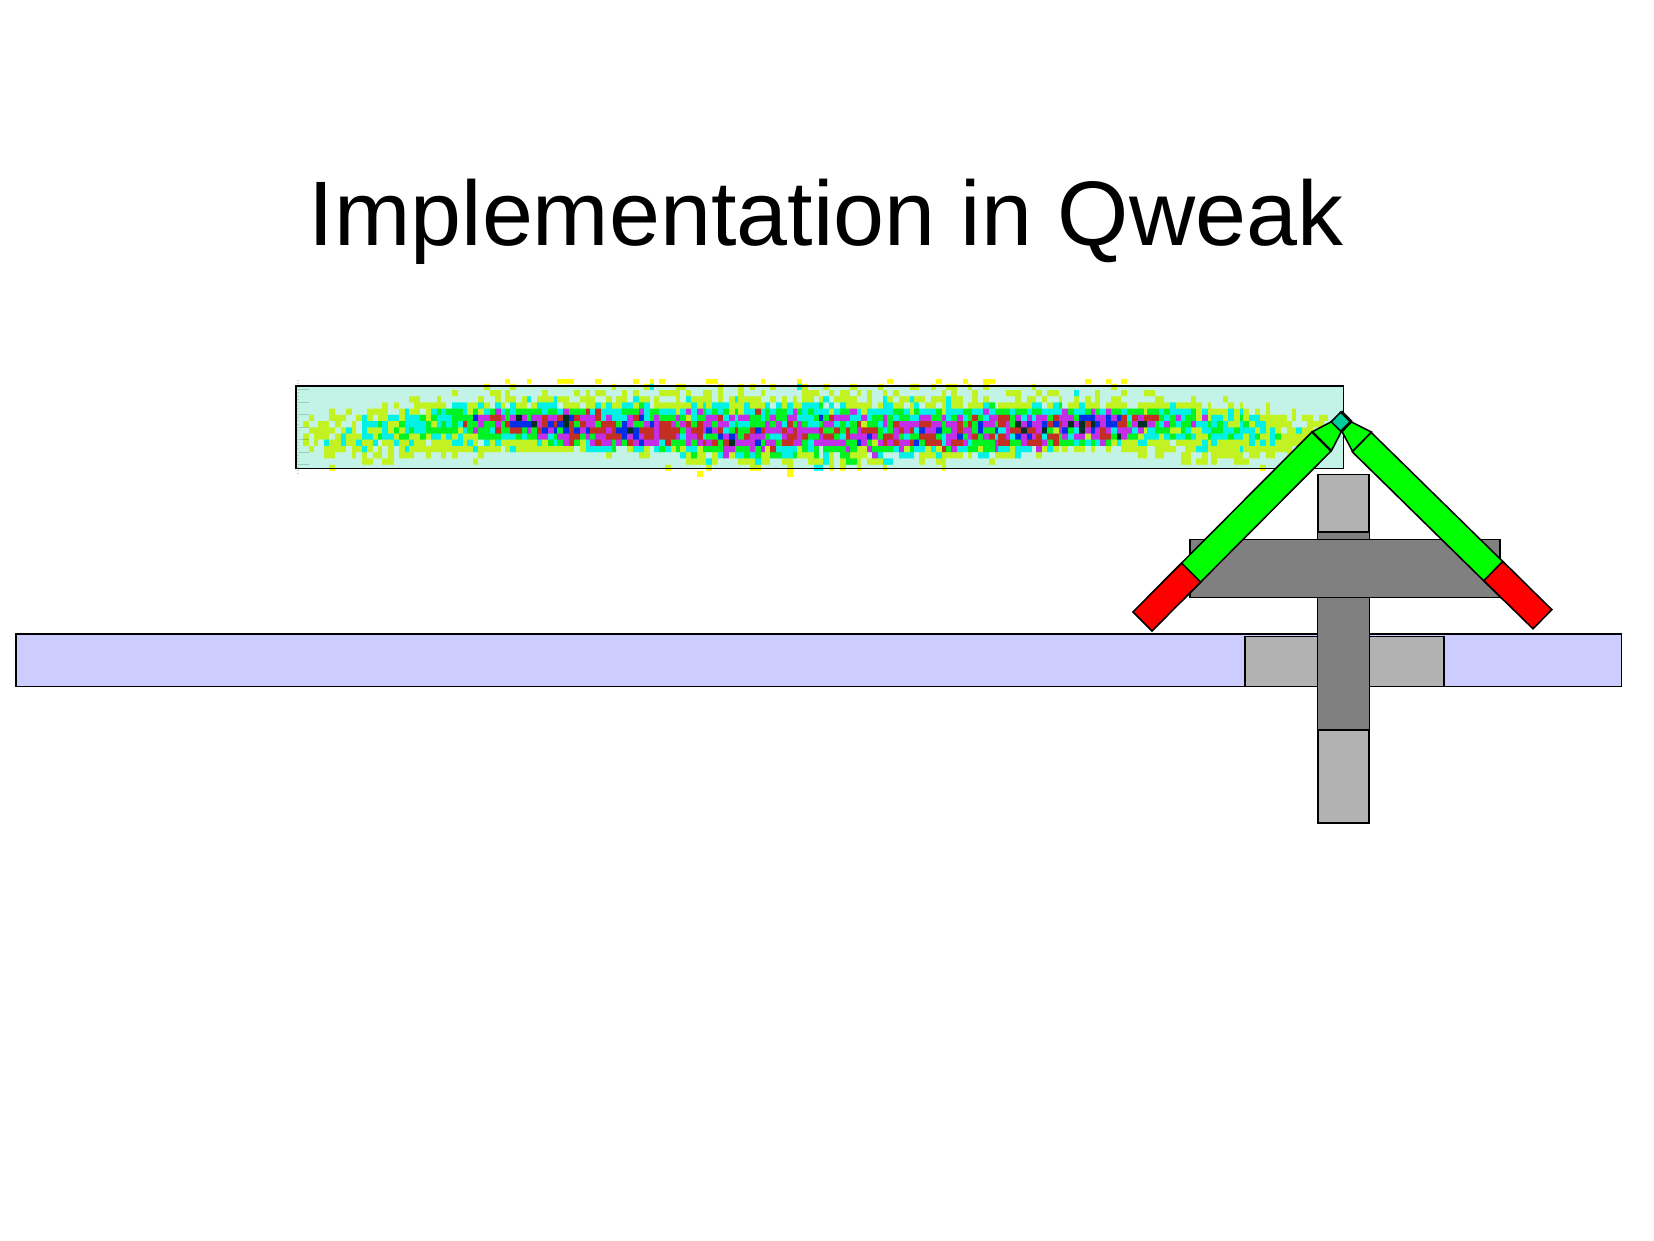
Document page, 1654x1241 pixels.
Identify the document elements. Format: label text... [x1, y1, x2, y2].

text_box [16, 385, 1622, 824]
picture [1307, 469, 1344, 477]
picture [297, 379, 1344, 385]
text_box Implementation in Qweak [124, 110, 1530, 317]
picture [297, 469, 1274, 477]
